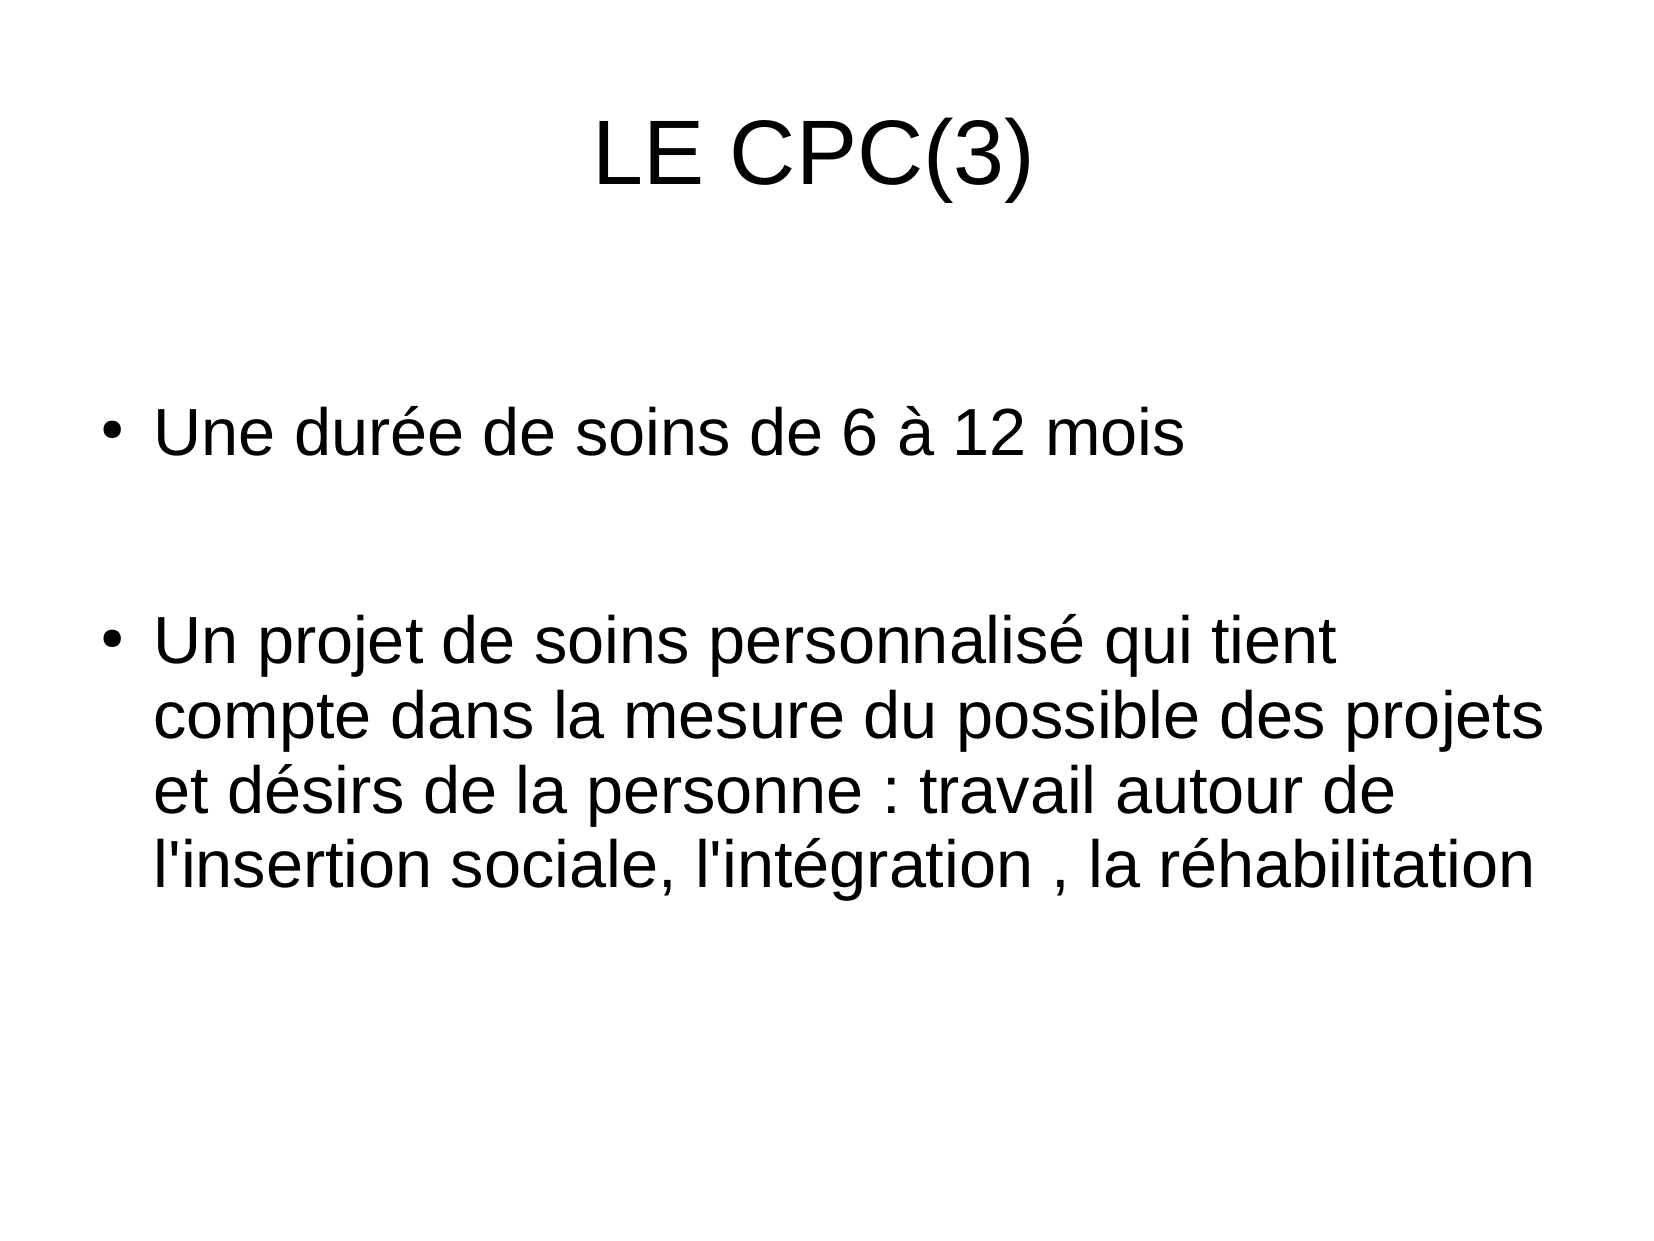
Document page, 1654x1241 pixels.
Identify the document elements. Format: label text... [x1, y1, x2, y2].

list Une durée de soins de 6 à 12 mois Un projet de soins personnalisé qui tient compte dans la mesure du possible des projets et désirs de la personne : travail autour de l'insertion sociale, l'intégration , la réhabilitation [82, 290, 1571, 1109]
title LE CPC(3) [82, 49, 1571, 257]
